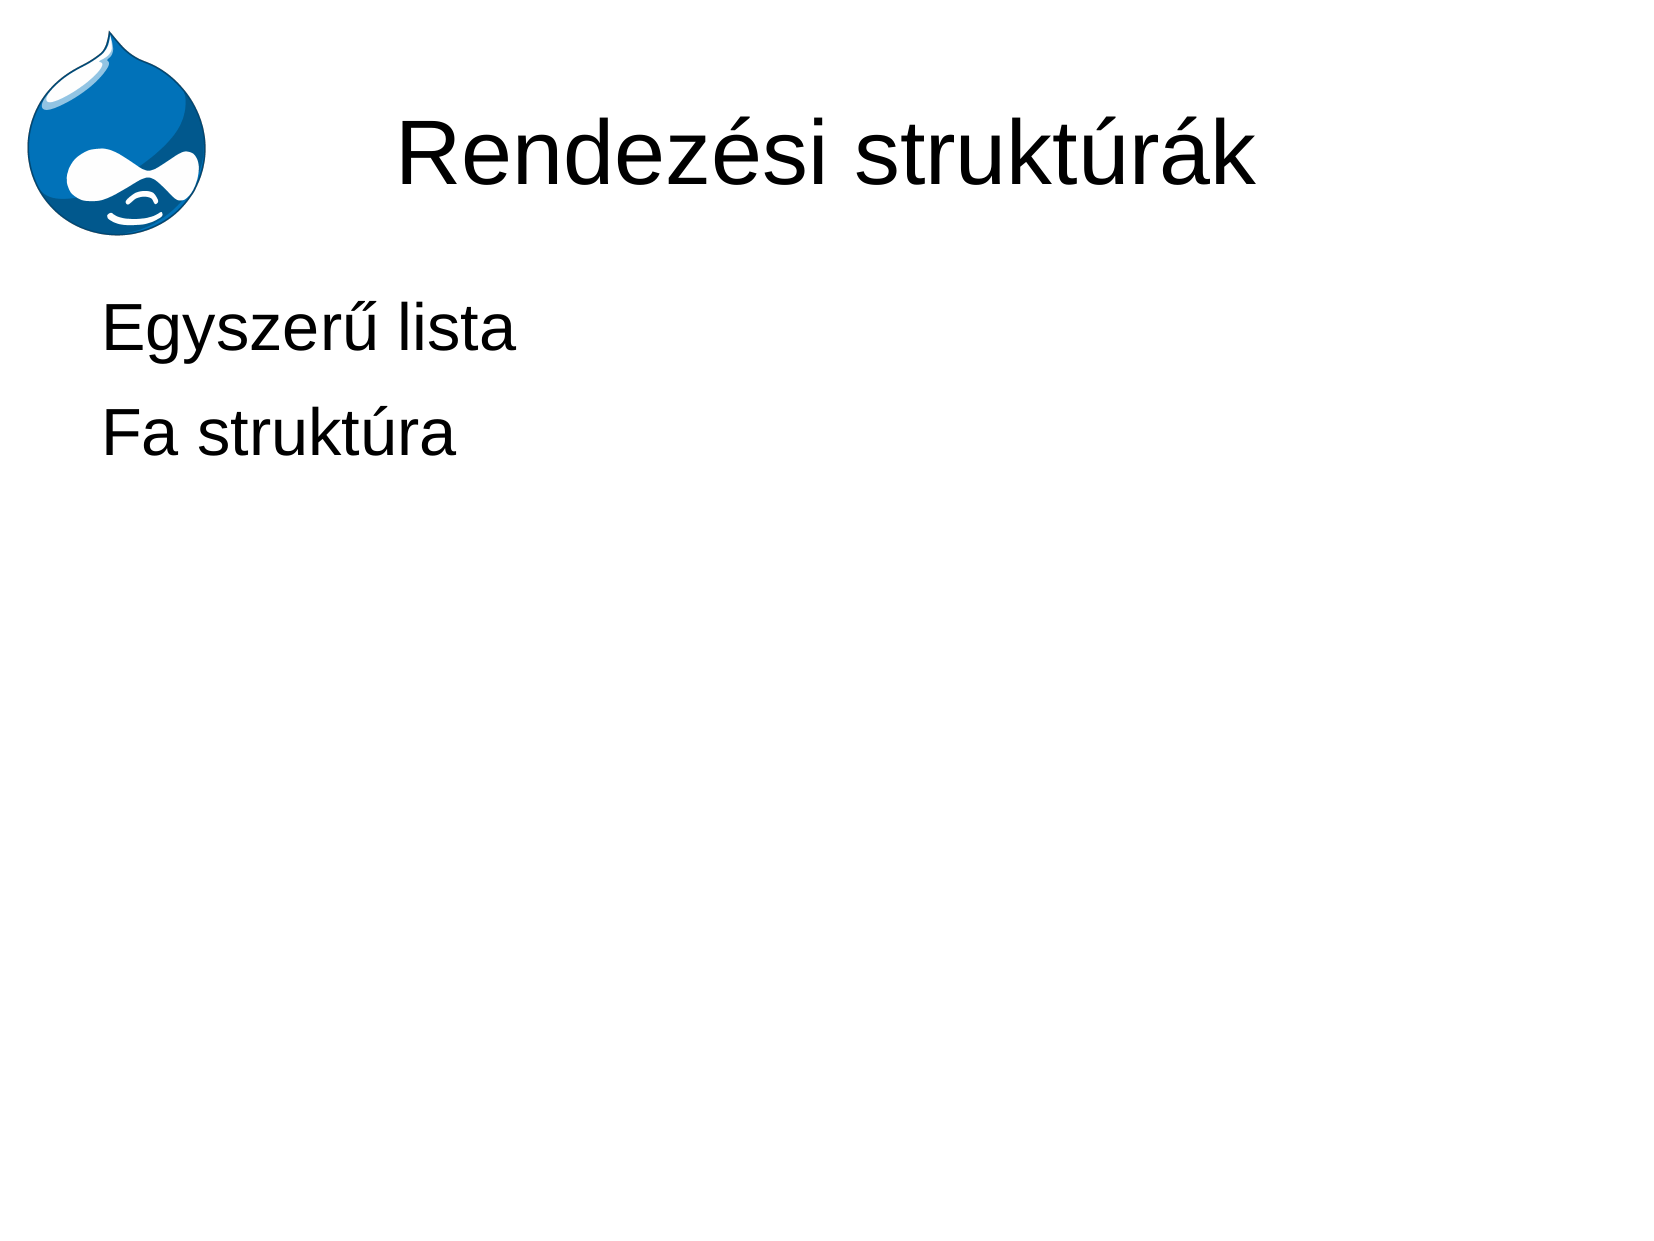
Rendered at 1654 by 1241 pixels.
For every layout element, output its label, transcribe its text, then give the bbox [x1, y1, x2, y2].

list Egyszerű lista Fa struktúra [82, 290, 1571, 1109]
picture [26, 29, 207, 237]
title Rendezési struktúrák [82, 49, 1571, 257]
